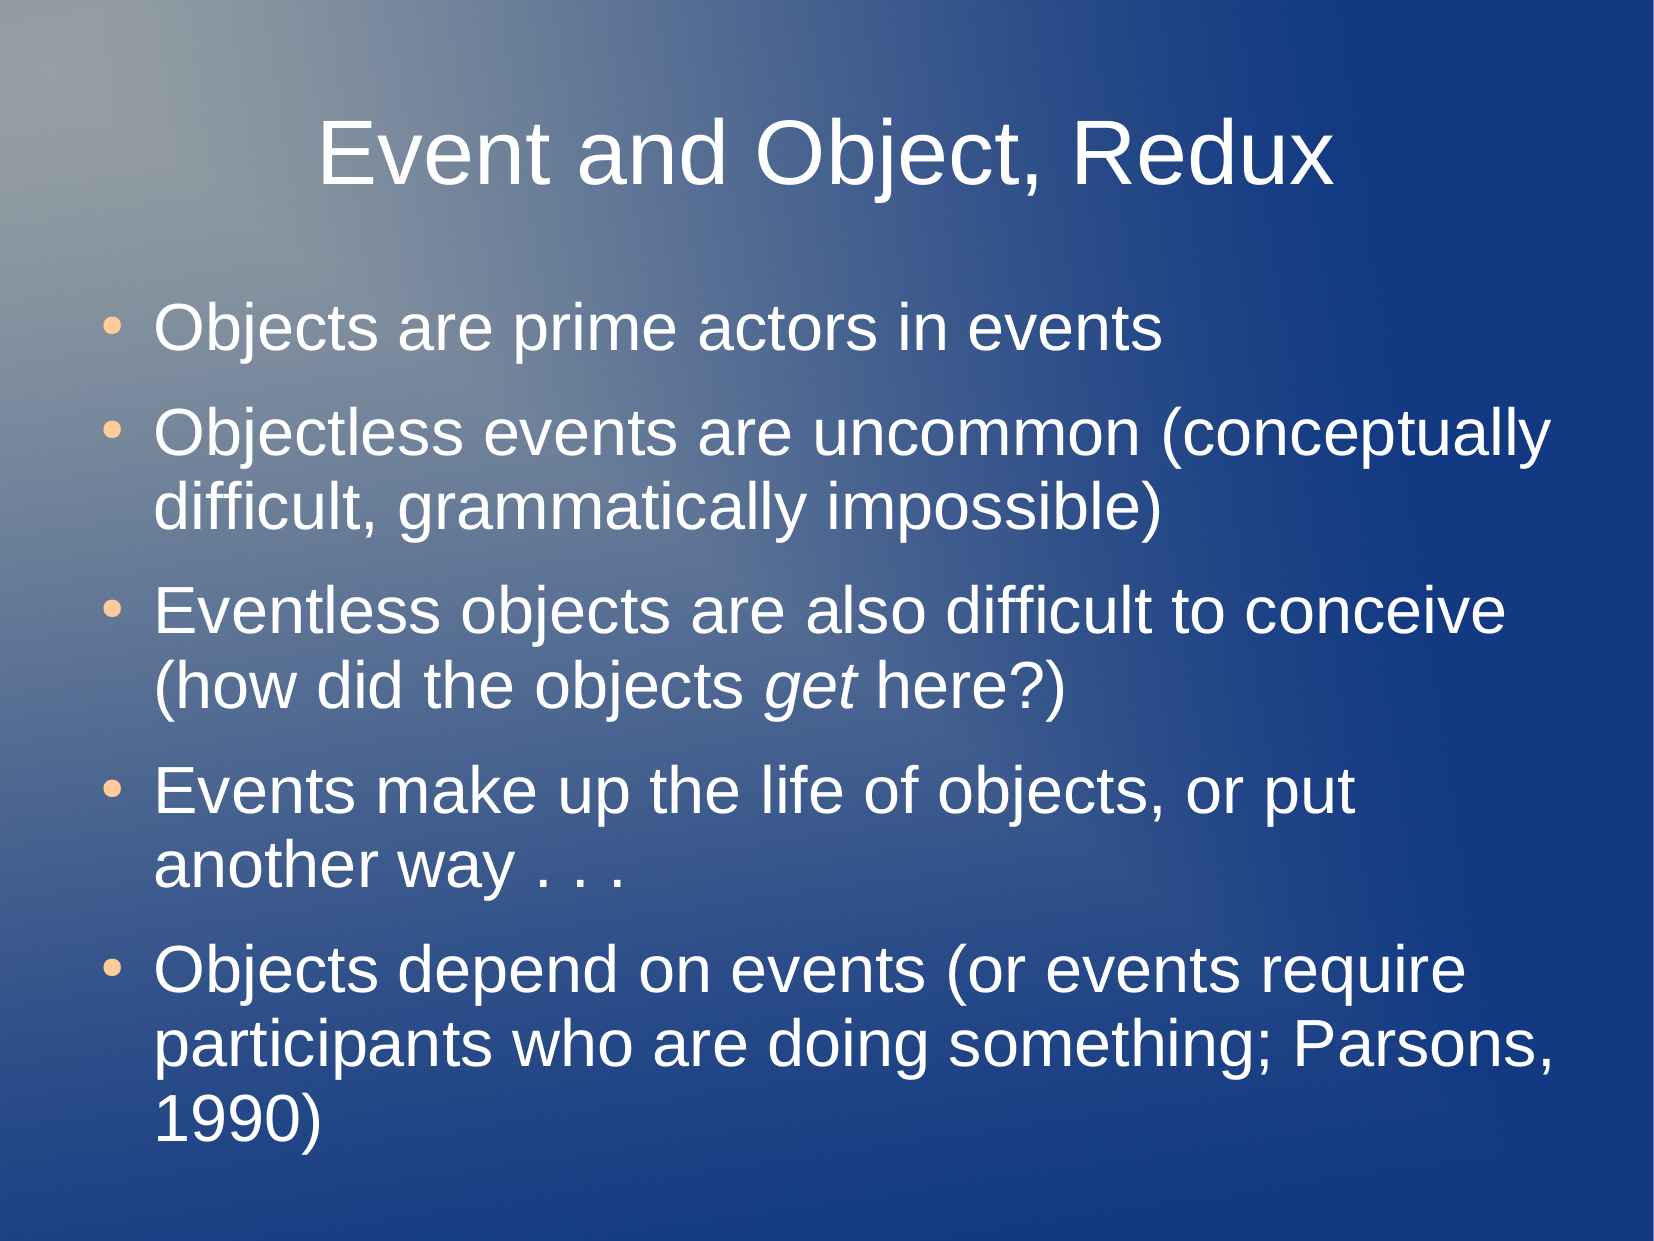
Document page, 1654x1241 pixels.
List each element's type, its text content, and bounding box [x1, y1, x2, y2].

list Objects are prime actors in events Objectless events are uncommon (conceptually difficult, grammatically impossible) Eventless objects are also difficult to conceive (how did the objects get here?) Events make up the life of objects, or put another way . . . Objects depend on events (or events require participants who are doing something; Parsons, 1990) [82, 290, 1571, 1157]
title Event and Object, Redux [82, 56, 1571, 250]
picture [0, 0, 1654, 1241]
